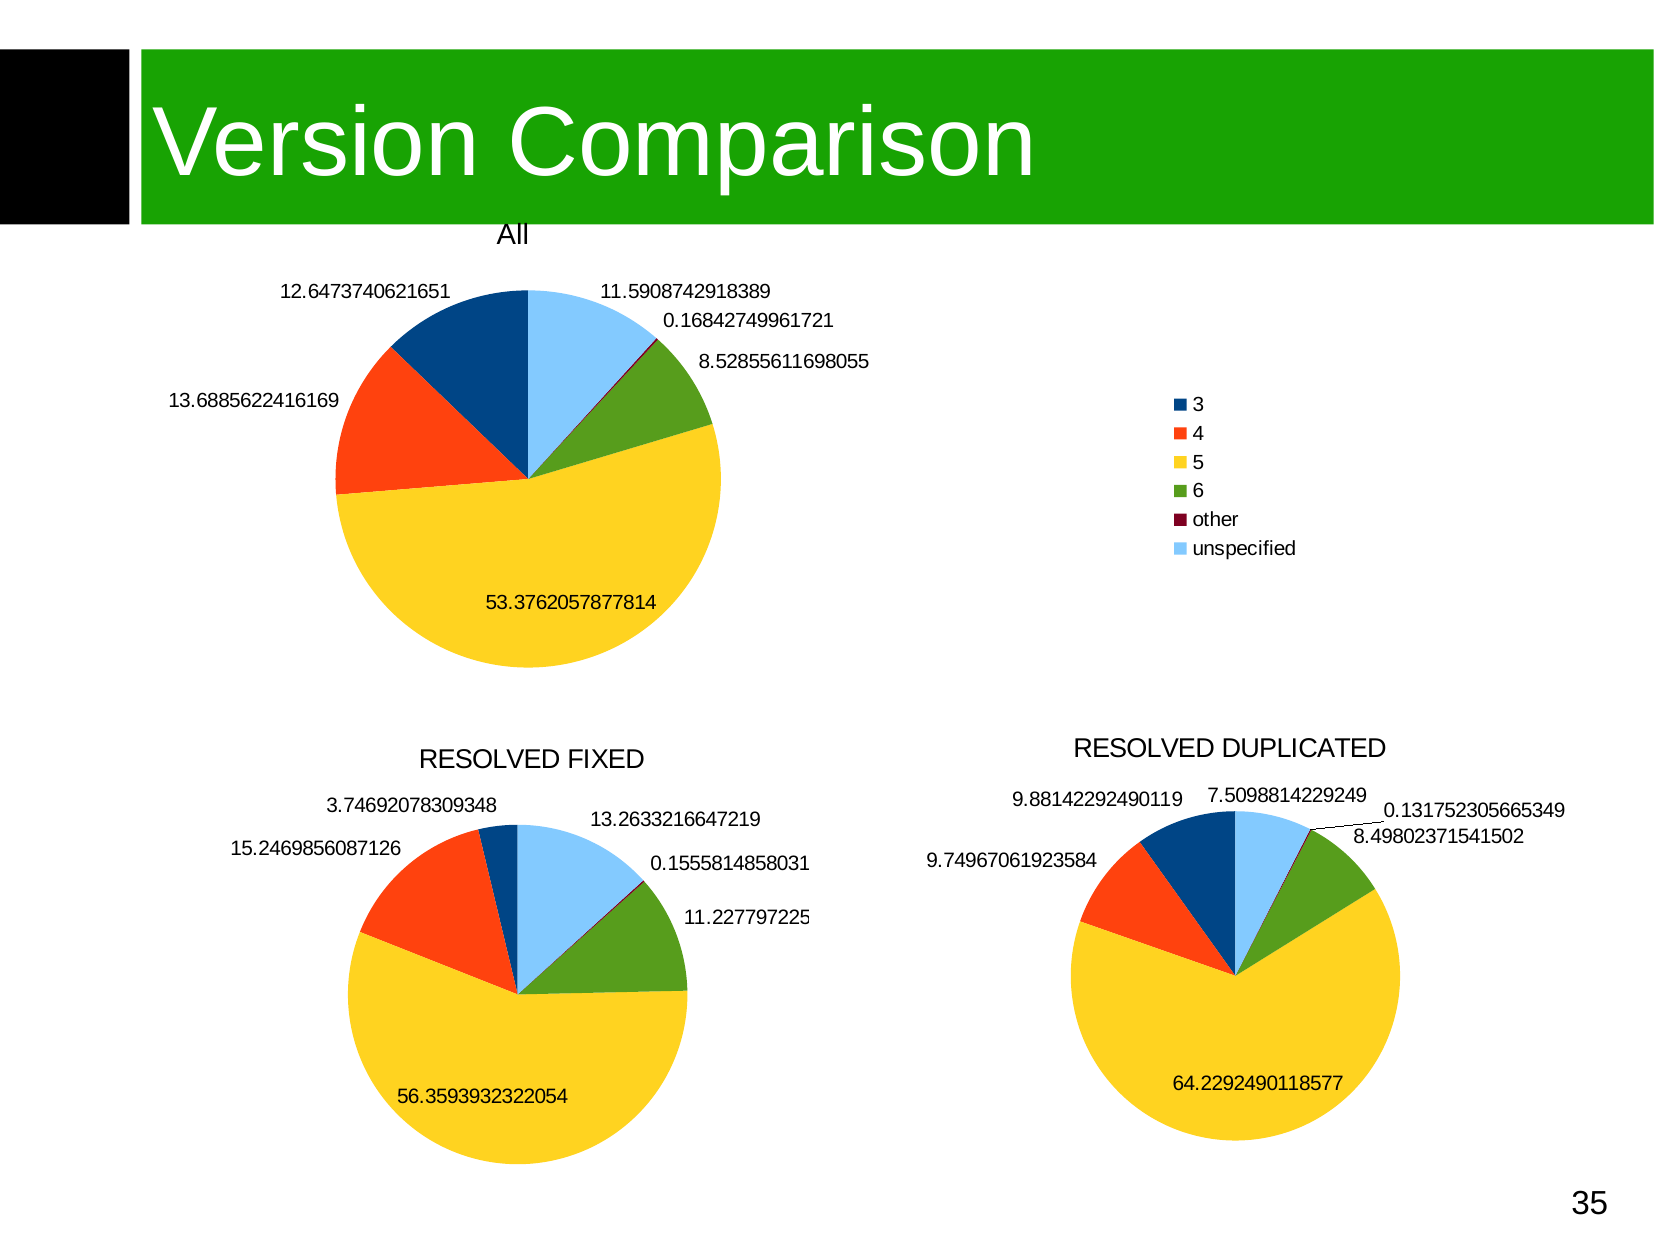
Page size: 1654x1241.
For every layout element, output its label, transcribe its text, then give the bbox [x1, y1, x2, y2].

chart [0, 271, 1619, 674]
chart [100, 708, 1651, 1205]
text_box All [448, 210, 674, 259]
title Version Comparison [152, 72, 1654, 211]
